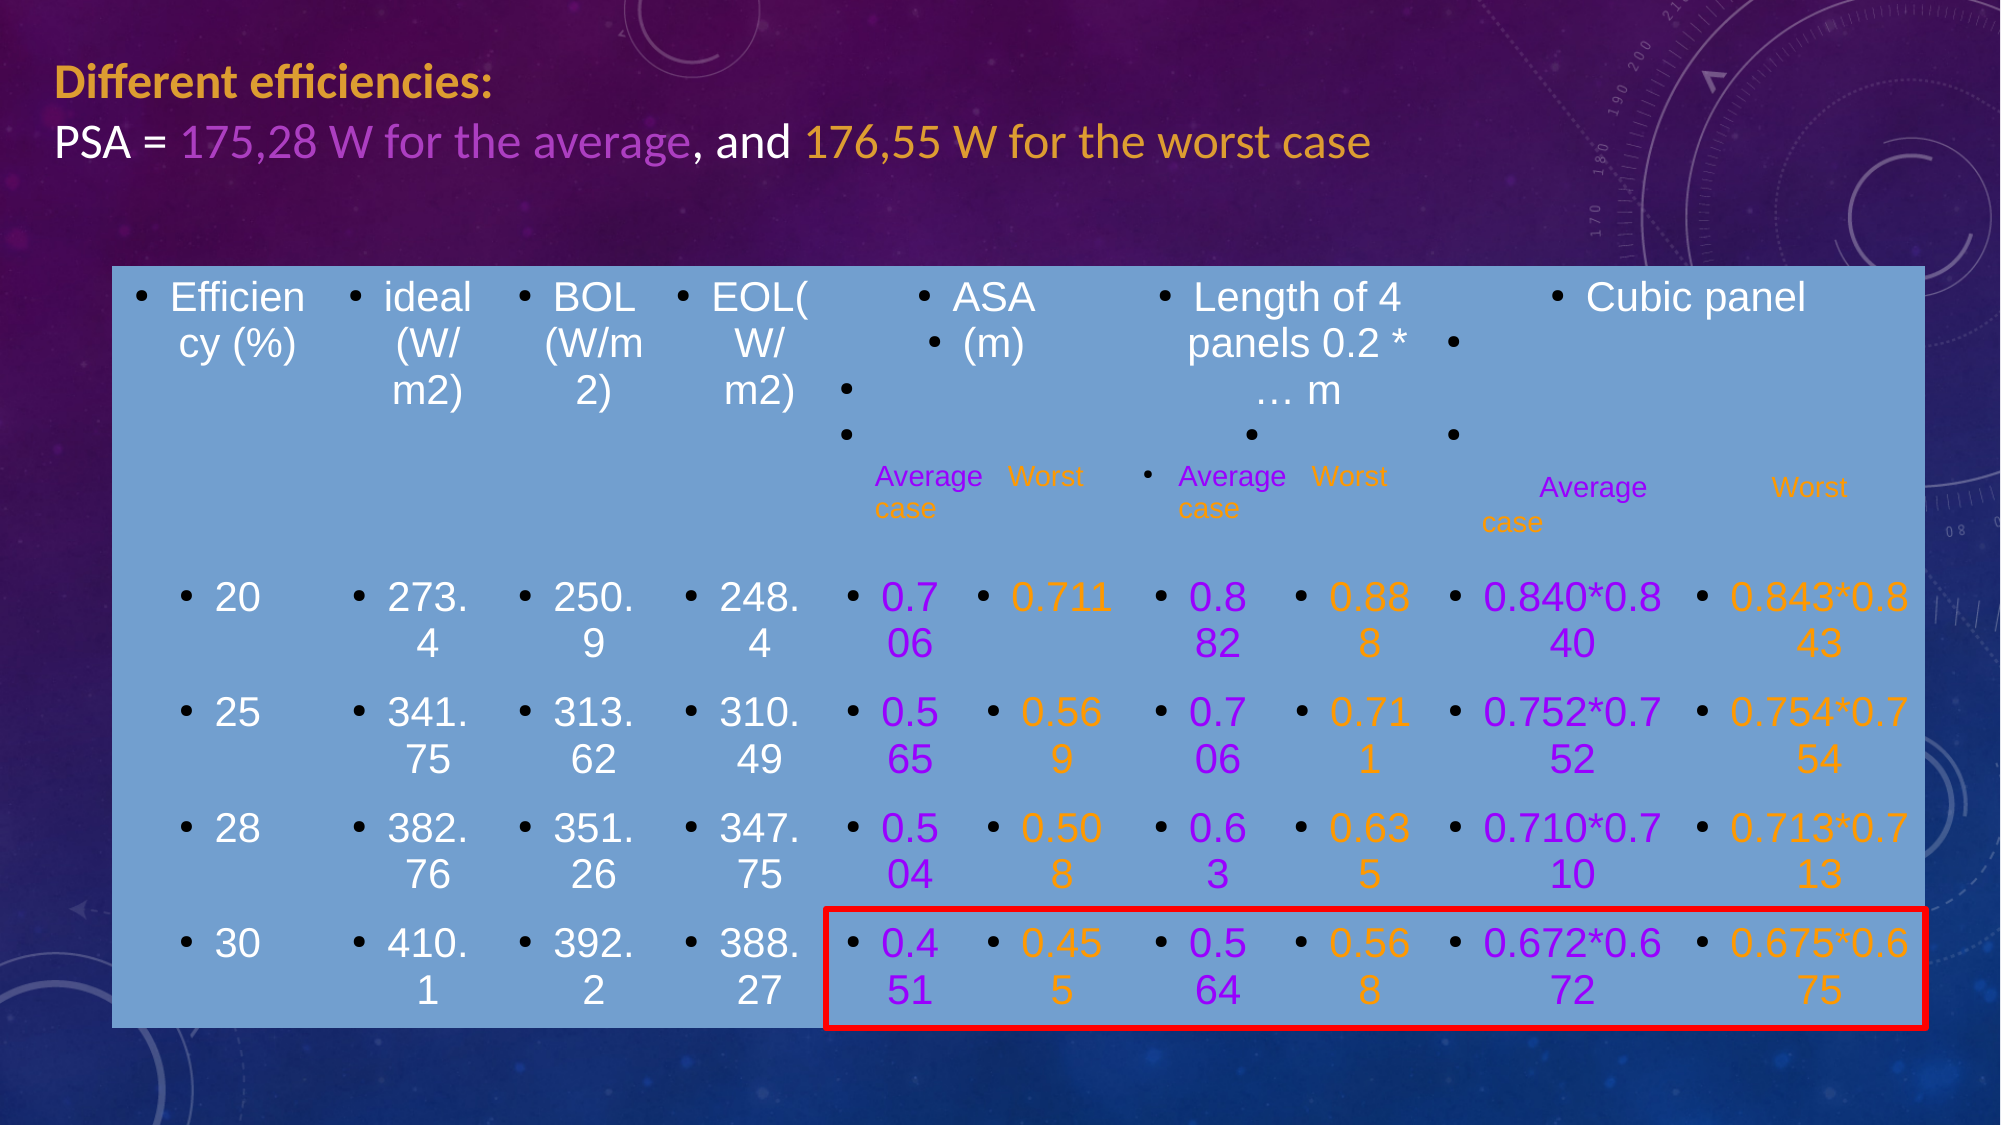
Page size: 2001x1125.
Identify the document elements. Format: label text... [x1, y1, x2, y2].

table_cell 0.706 [1128, 682, 1273, 797]
table_cell 0.713*0.713 [1679, 797, 1925, 906]
table_cell 0.675*0.675 [1679, 913, 1922, 1025]
table_cell 250.9 [493, 566, 660, 682]
table_cell 0.672*0.672 [1432, 913, 1679, 1025]
table_cell 382.76 [328, 797, 493, 913]
table_cell 0.754*0.754 [1679, 682, 1925, 797]
table_cell 0.508 [961, 797, 1128, 906]
table_cell 273.4 [328, 566, 493, 682]
table_cell 0.455 [961, 913, 1128, 1025]
table_cell 0.711 [1273, 682, 1432, 797]
table_cell 0.564 [1128, 913, 1273, 1025]
table_cell 347.75 [660, 797, 825, 913]
table_cell 410.1 [328, 913, 493, 1028]
table_cell 0.706 [825, 566, 961, 682]
text_box Different efficiencies: PSA = 175,28 W for the average, and 176,55 W for the worst case [39, 41, 1759, 178]
table_cell 30 [112, 913, 328, 1028]
table_cell 0.63 [1128, 797, 1273, 906]
table_cell 0.888 [1273, 566, 1432, 682]
table_cell 0.504 [825, 797, 961, 906]
table_header Efficiency (%) [112, 266, 328, 566]
table_header BOL (W/m2) [493, 266, 660, 566]
table_cell 248.4 [660, 566, 825, 682]
table_cell 310.49 [660, 682, 825, 797]
table_cell 0.635 [1273, 797, 1432, 906]
table_cell 25 [112, 682, 328, 797]
table_cell 0.840*0.840 [1432, 566, 1679, 682]
table_header Cubic panel Average Worst case [1432, 266, 1925, 566]
table_cell 392.2 [493, 913, 660, 1028]
table_cell 341.75 [328, 682, 493, 797]
table_cell 0.569 [961, 682, 1128, 797]
table_cell 0.451 [829, 913, 961, 1025]
table_cell 28 [112, 797, 328, 913]
table_cell 0.568 [1273, 913, 1432, 1025]
table_cell 0.752*0.752 [1432, 682, 1679, 797]
table_cell 0.565 [825, 682, 961, 797]
table_header Length of 4 panels 0.2 * … m Average Worst case [1128, 266, 1432, 566]
table_cell 0.882 [1128, 566, 1273, 682]
table_cell 313.62 [493, 682, 660, 797]
table_cell 20 [112, 566, 328, 682]
table_cell 0.711 [961, 566, 1128, 682]
table_header ASA (m) Average Worst case [825, 266, 1128, 566]
table_header EOL(W/m2) [660, 266, 825, 566]
table_cell 351.26 [493, 797, 660, 913]
table_cell 0.843*0.843 [1679, 566, 1925, 682]
table_cell 0.710*0.710 [1432, 797, 1679, 906]
table_header ideal (W/m2) [328, 266, 493, 566]
table_cell 388.27 [660, 913, 823, 1028]
